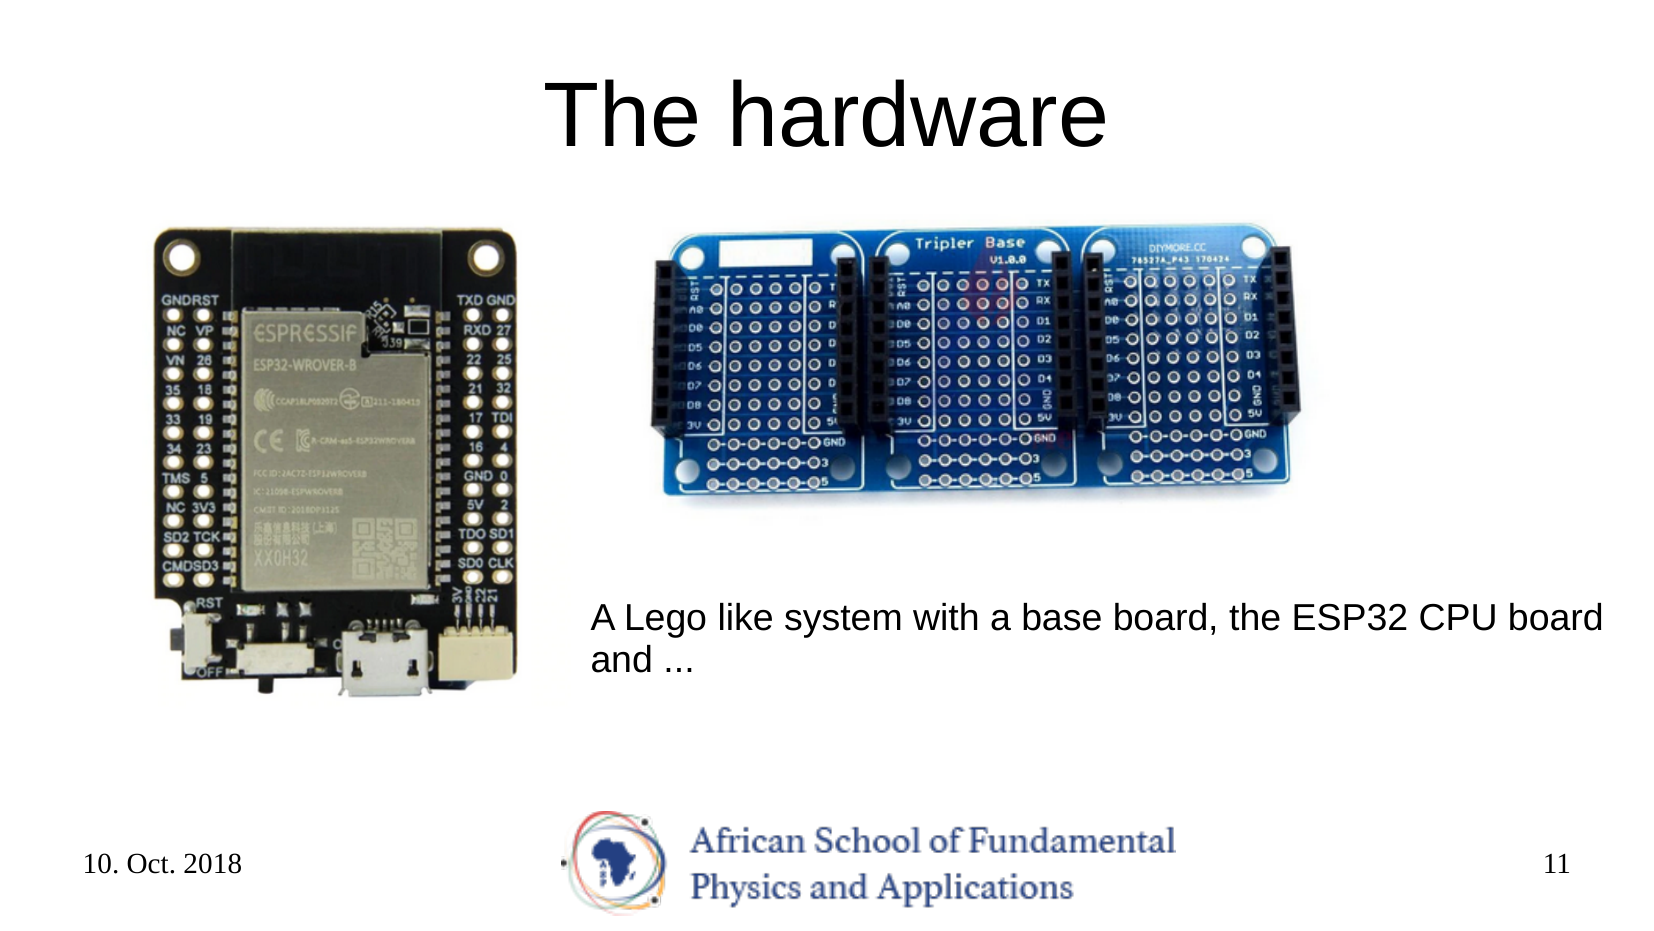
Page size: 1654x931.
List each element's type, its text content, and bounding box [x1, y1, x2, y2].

title The hardware [82, 37, 1571, 193]
subtitle A Lego like system with a base board, the ESP32 CPU board and ... [590, 537, 1625, 739]
picture [561, 811, 1176, 916]
picture [88, 206, 571, 709]
picture [622, 184, 1359, 562]
